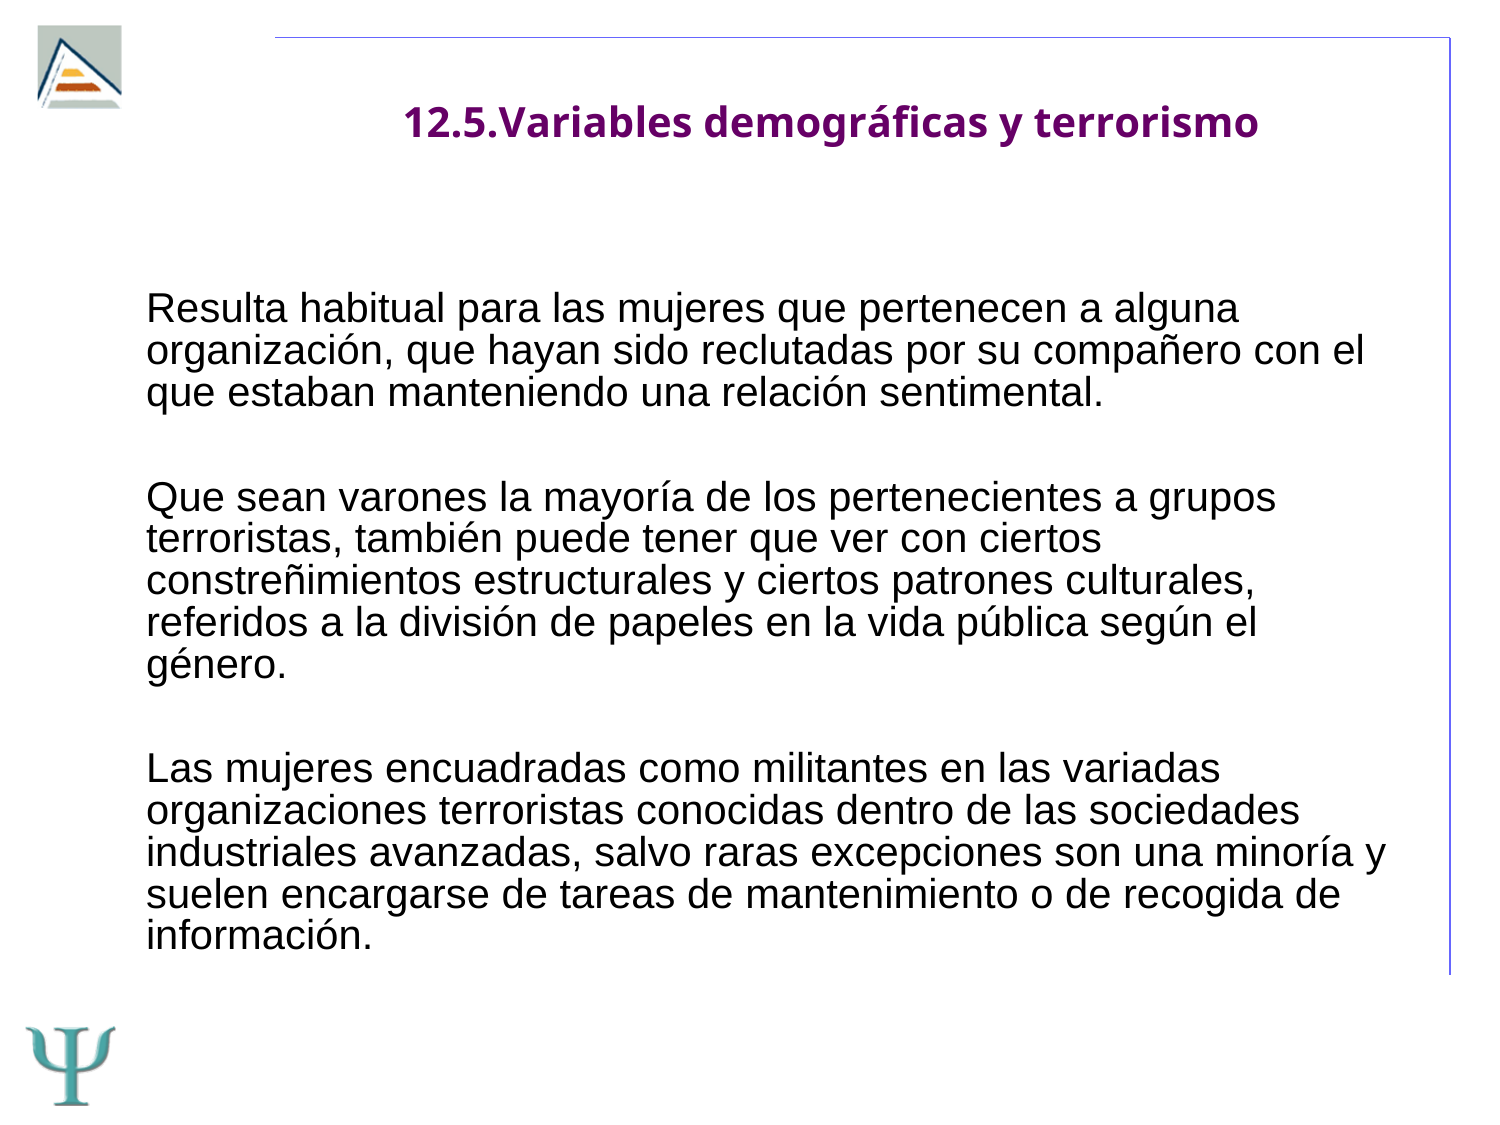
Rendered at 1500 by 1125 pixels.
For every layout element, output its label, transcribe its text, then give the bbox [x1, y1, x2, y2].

picture [24, 1024, 75, 1106]
list Resulta habitual para las mujeres que pertenecen a alguna organización, que hayan sido reclutadas por su compañero con el que estaban manteniendo una relación sentimental. Que sean varones la mayoría de los pertenecientes a grupos terroristas, también puede tener que ver con ciertos constreñimientos estructurales y ciertos patrones culturales, referidos a la división de papeles en la vida pública según el género. Las mujeres encuadradas como militantes en las variadas organizaciones terroristas conocidas dentro de las sociedades industriales avanzadas, salvo raras excepciones son una minoría y suelen encargarse de tareas de mantenimiento o de recogida de información. [75, 224, 1426, 1125]
picture [37, 24, 122, 109]
title 12.5.Variables demográficas y terrorismo [262, 74, 1401, 168]
